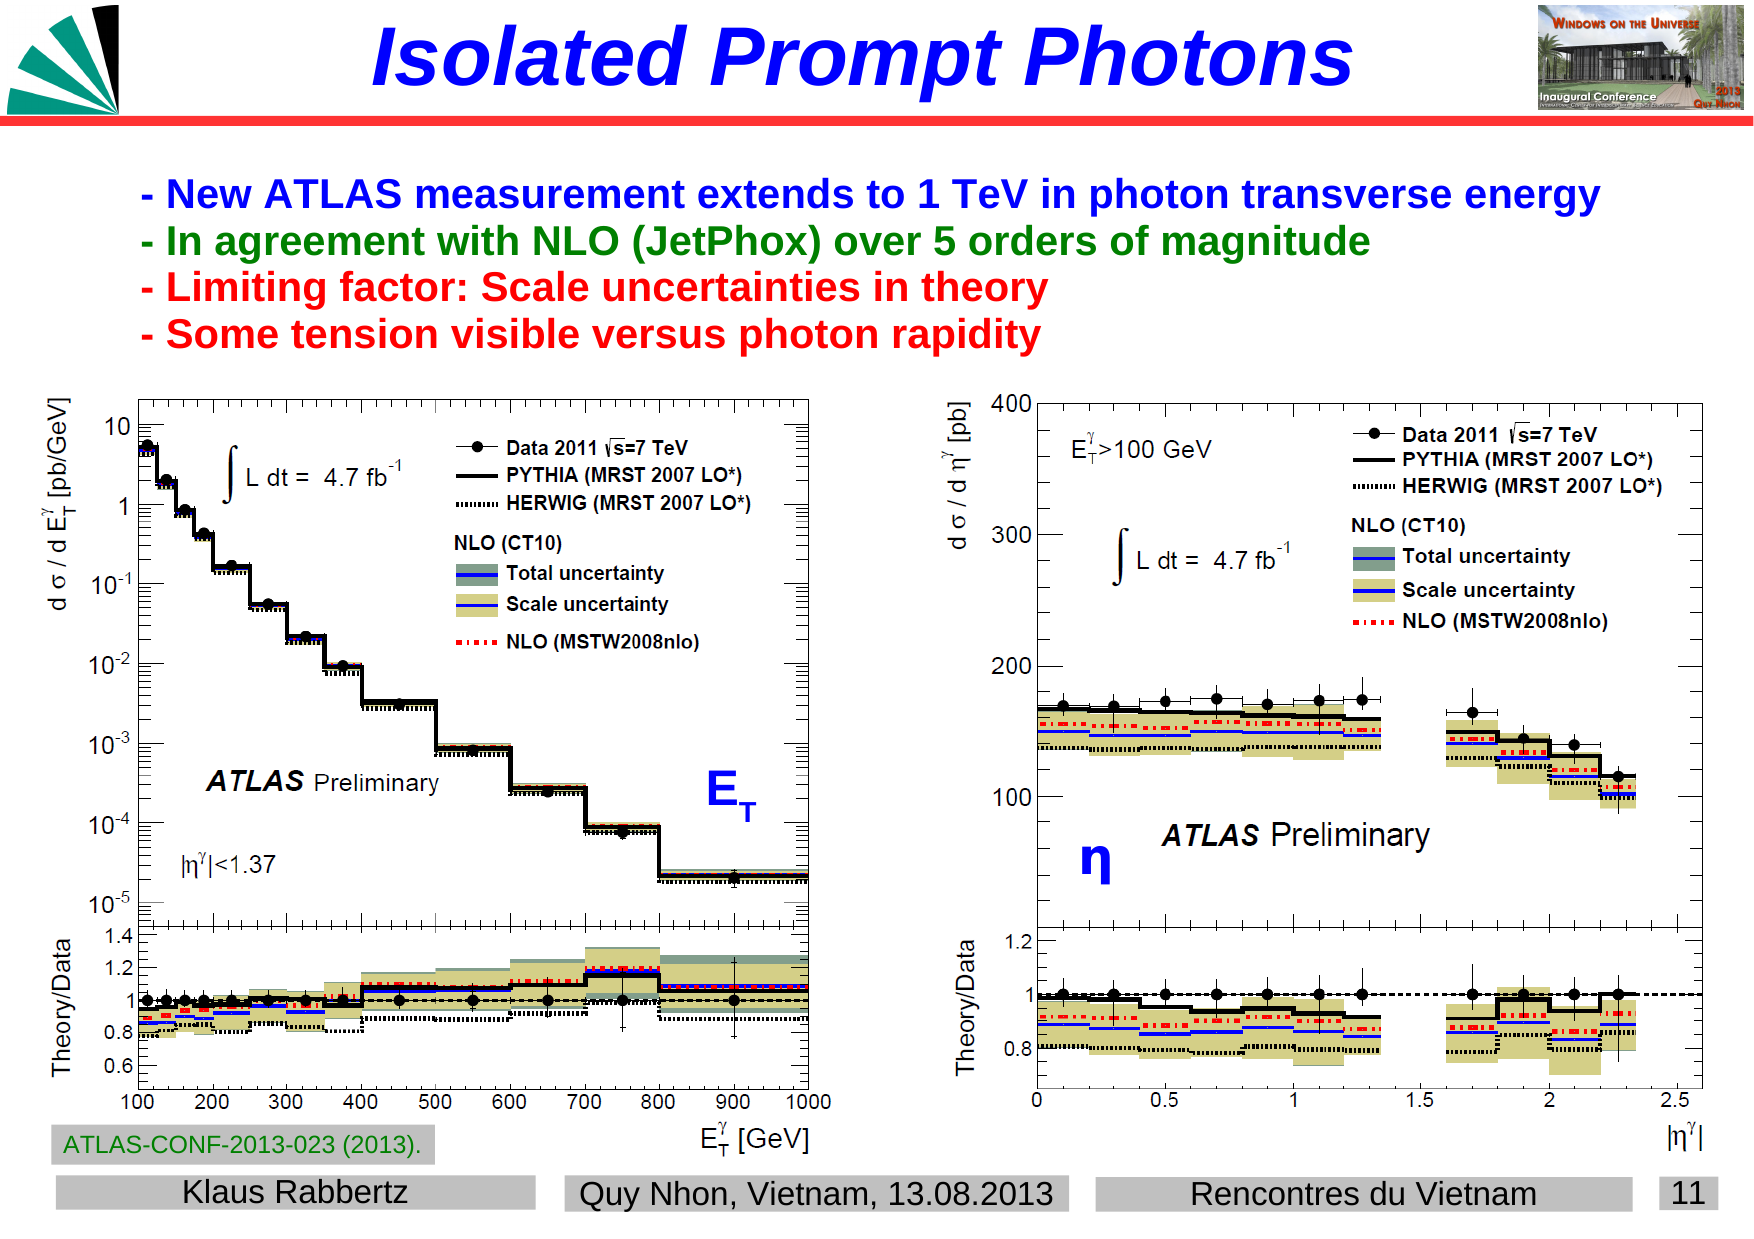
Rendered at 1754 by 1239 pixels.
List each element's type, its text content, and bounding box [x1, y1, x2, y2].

text_box - New ATLAS measurement extends to 1 TeV in photon transverse energy - In agreement with NLO (JetPhox) over 5 orders of magnitude - Limiting factor: Scale uncertainties in theory - Some tension visible versus photon rapidity [128, 165, 1625, 364]
picture [38, 394, 834, 1157]
text_box η [1067, 822, 1127, 893]
picture [937, 388, 1713, 1159]
title Isolated Prompt Photons [123, 0, 1606, 114]
text_box ET [693, 754, 769, 835]
picture [7, 5, 119, 116]
text_box ATLAS-CONF-2013-023 (2013). [51, 1124, 435, 1165]
picture [1606, 5, 1744, 110]
